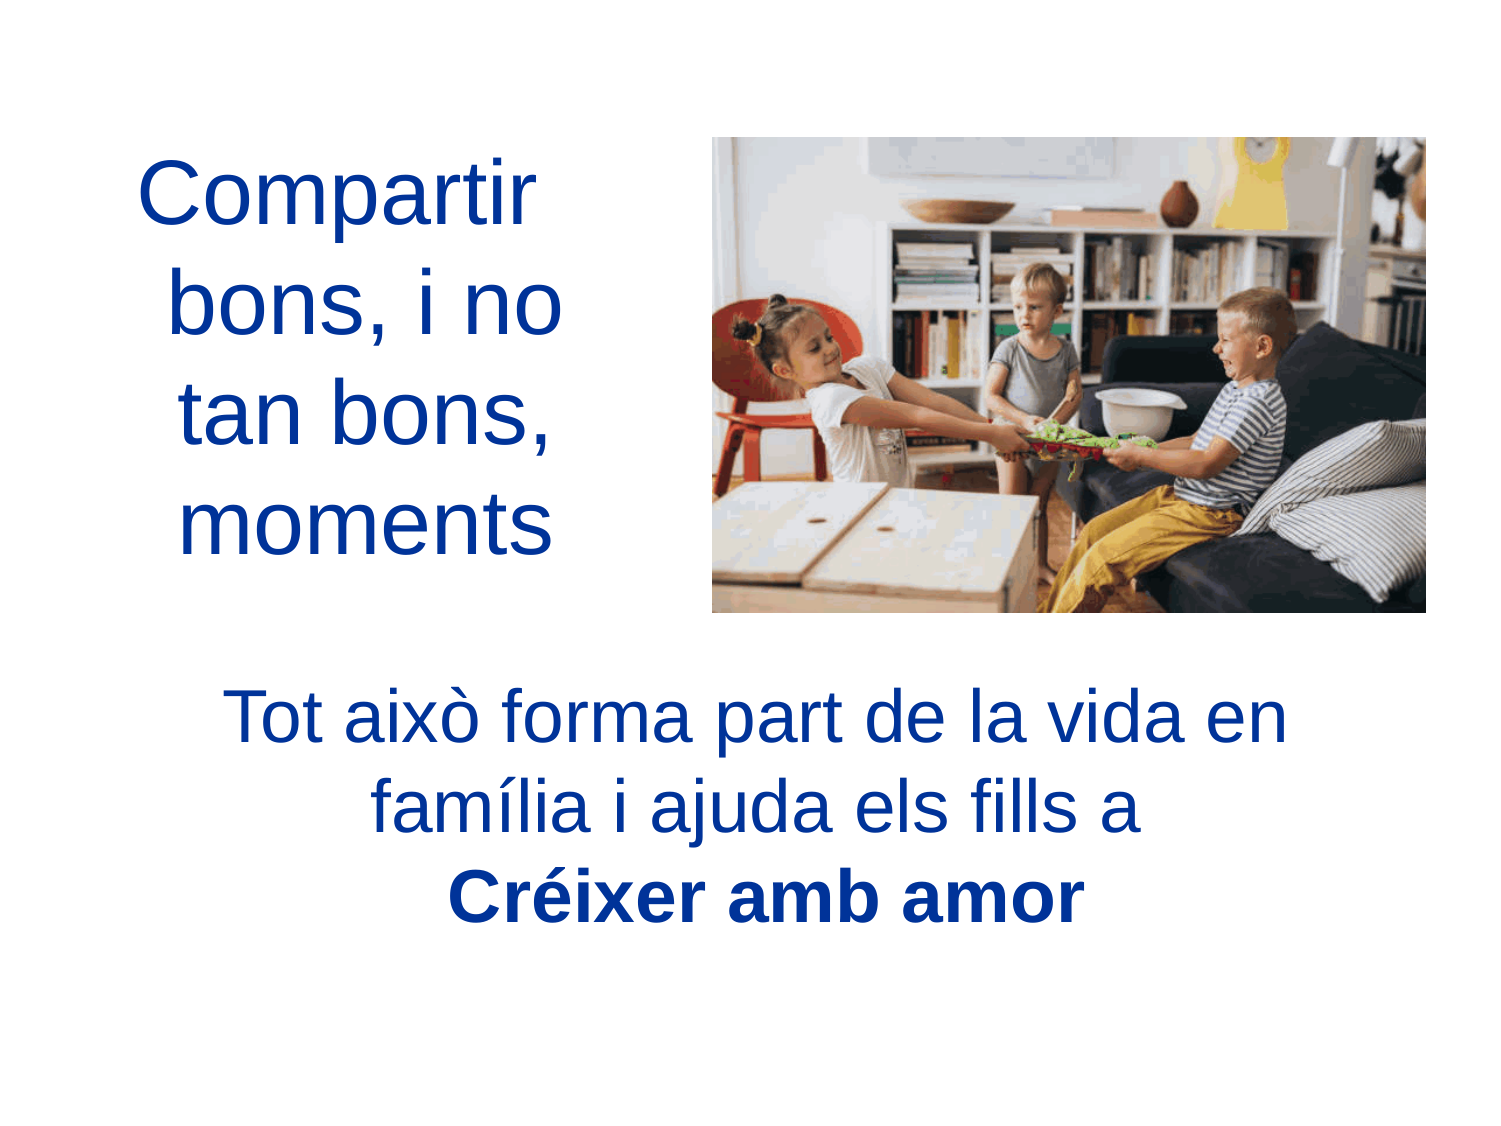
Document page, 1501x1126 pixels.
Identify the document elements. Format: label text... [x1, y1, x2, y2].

title Tot això forma part de la vida en família i ajuda els fills a Créixer amb amor [99, 662, 1413, 963]
picture [712, 137, 1426, 613]
list Compartir bons, i no tan bons, moments [87, 125, 588, 626]
